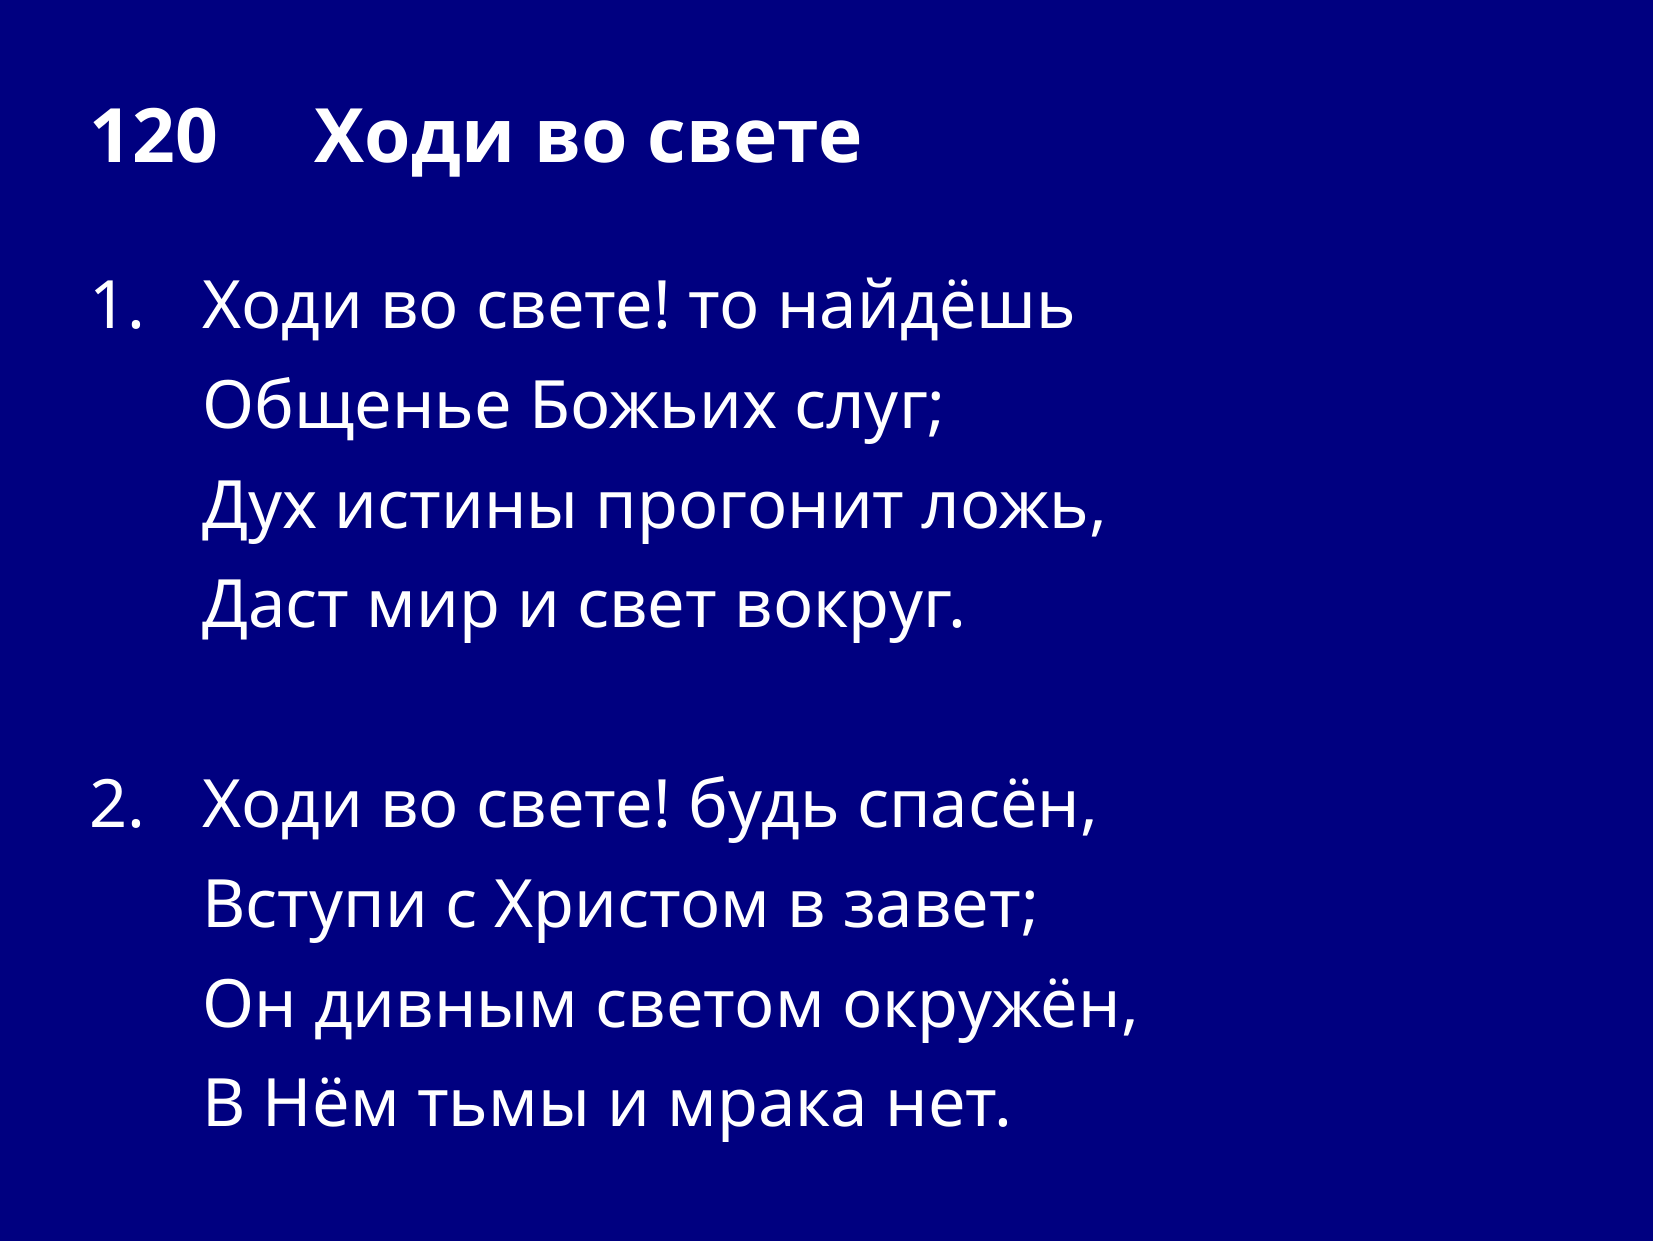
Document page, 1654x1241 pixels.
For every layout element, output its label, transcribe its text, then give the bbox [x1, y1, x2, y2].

text_box 1. Ходи во свете! то найдёшь Общенье Божьих слуг; Дух истины прогонит ложь, Даст мир и свет вокруг. 2. Ходи во свете! будь спасён, Вступи с Христом в завет; Он дивным светом окружён, В Нём тьмы и мрака нет. [75, 188, 1576, 1163]
text_box 120 Ходи во свете [75, 75, 1576, 188]
